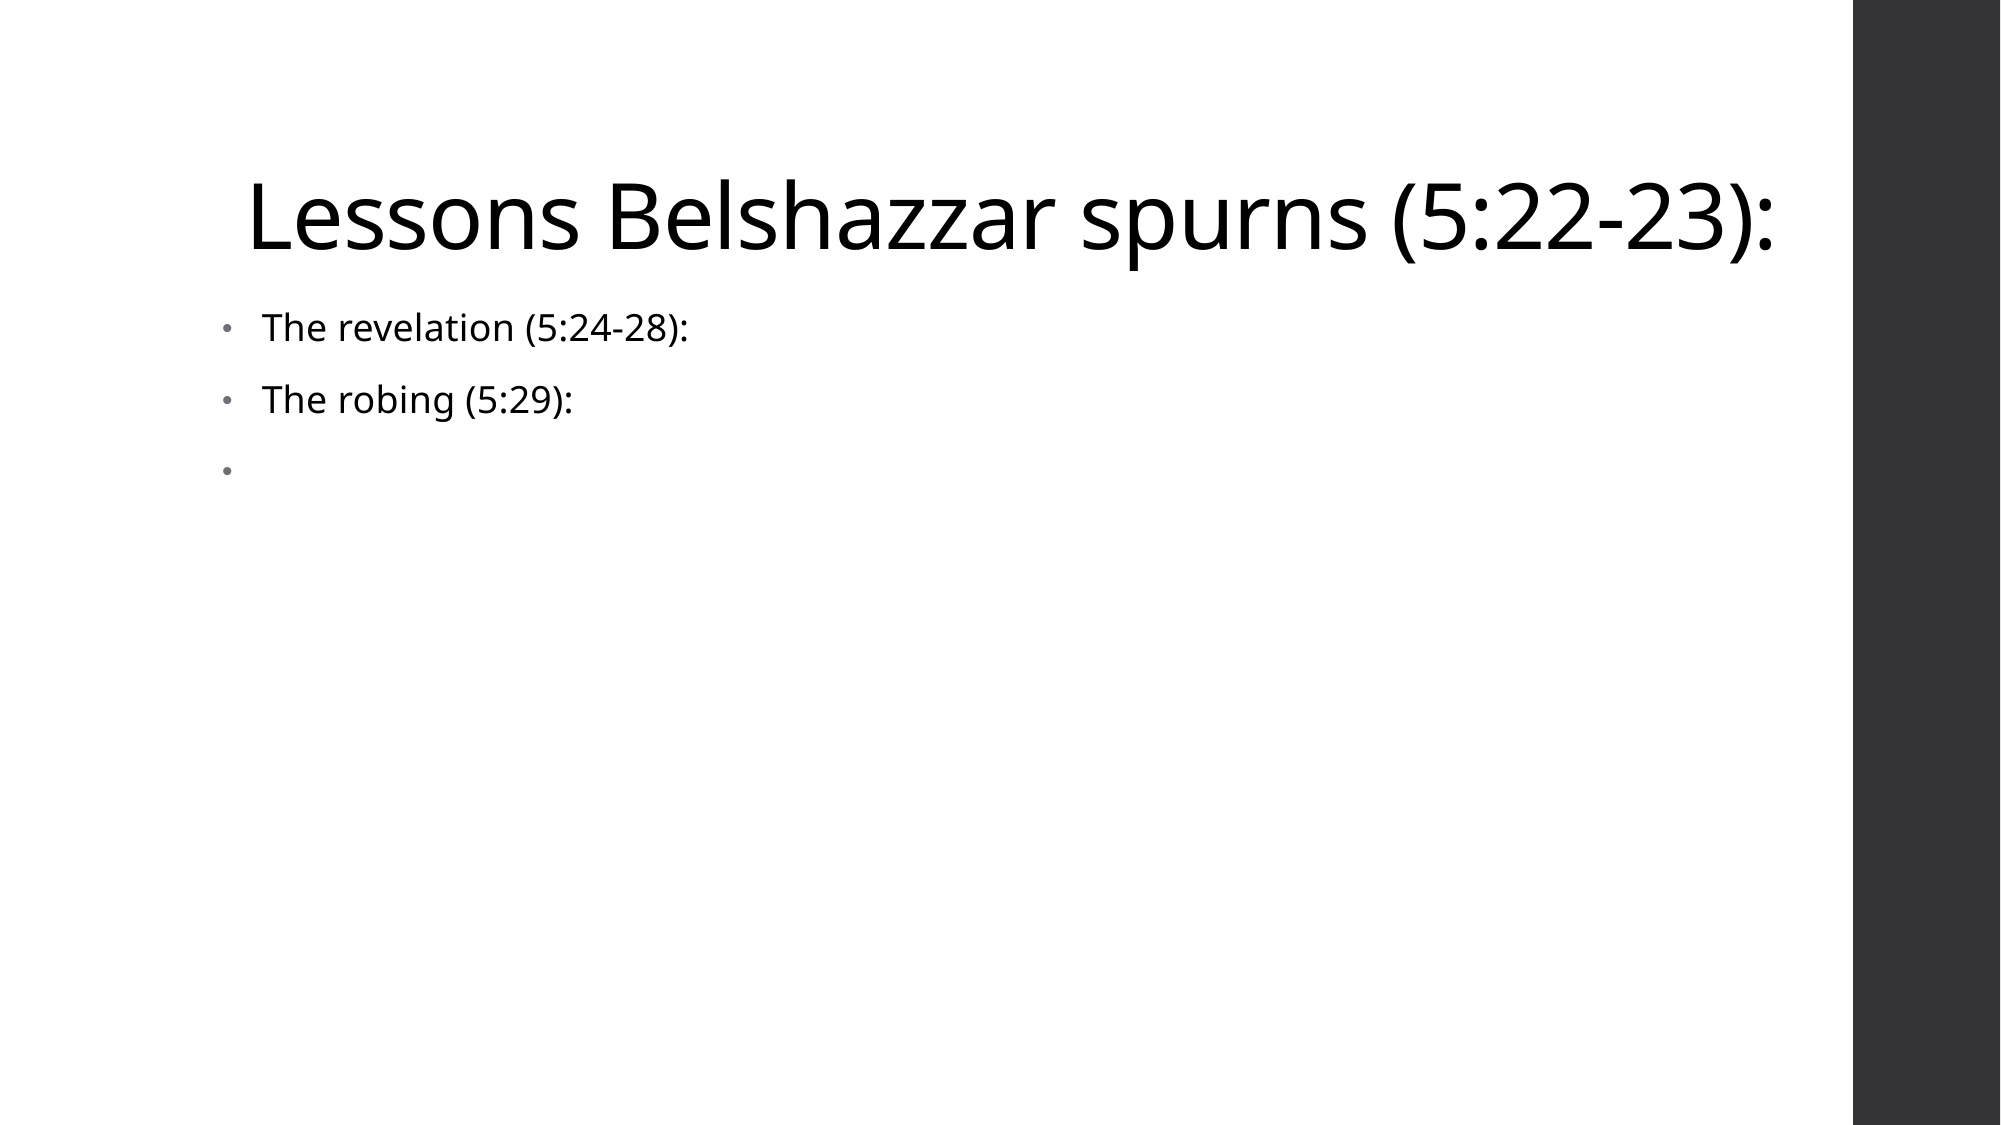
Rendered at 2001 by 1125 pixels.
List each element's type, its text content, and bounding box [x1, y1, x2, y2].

title Lessons Belshazzar spurns (5:22-23): [206, 60, 1797, 278]
list The revelation (5:24-28): The robing (5:29): [206, 299, 1617, 1014]
